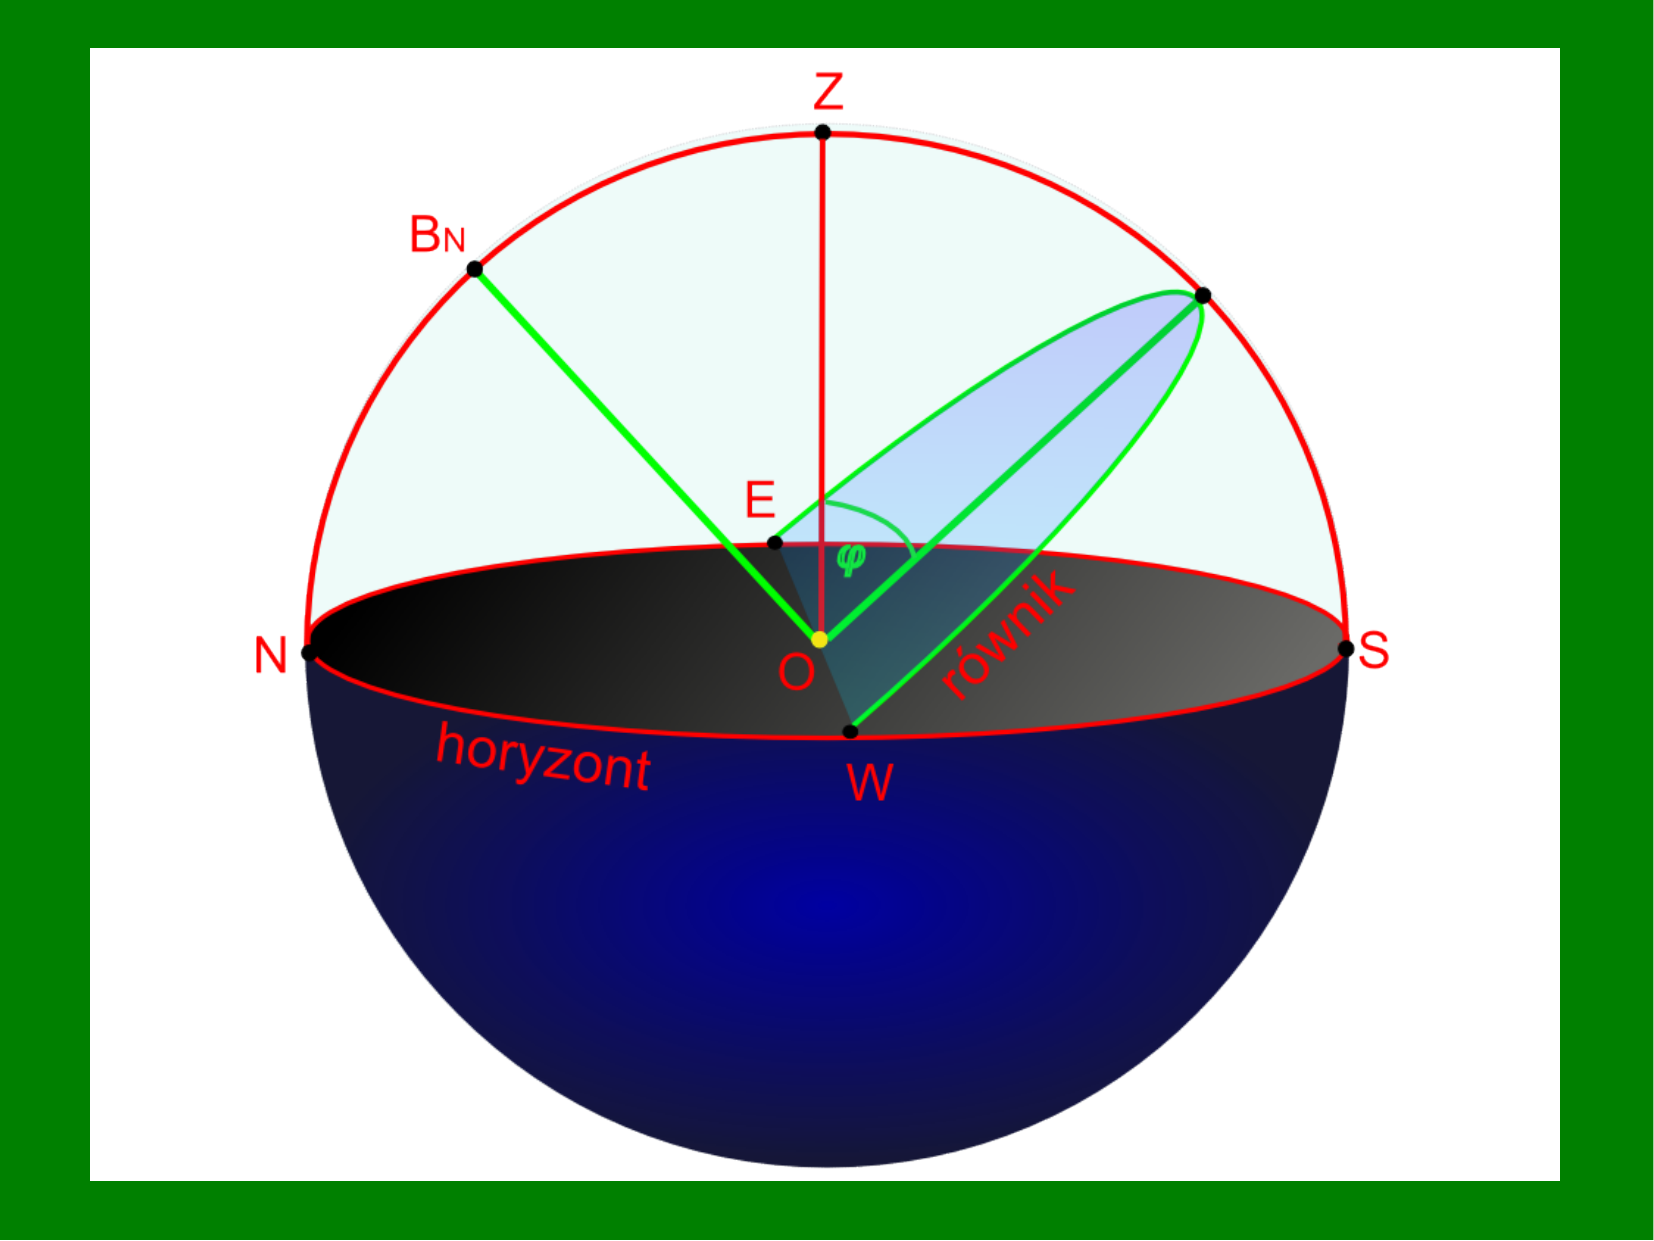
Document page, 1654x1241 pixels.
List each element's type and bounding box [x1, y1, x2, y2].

picture [89, 47, 1560, 1182]
